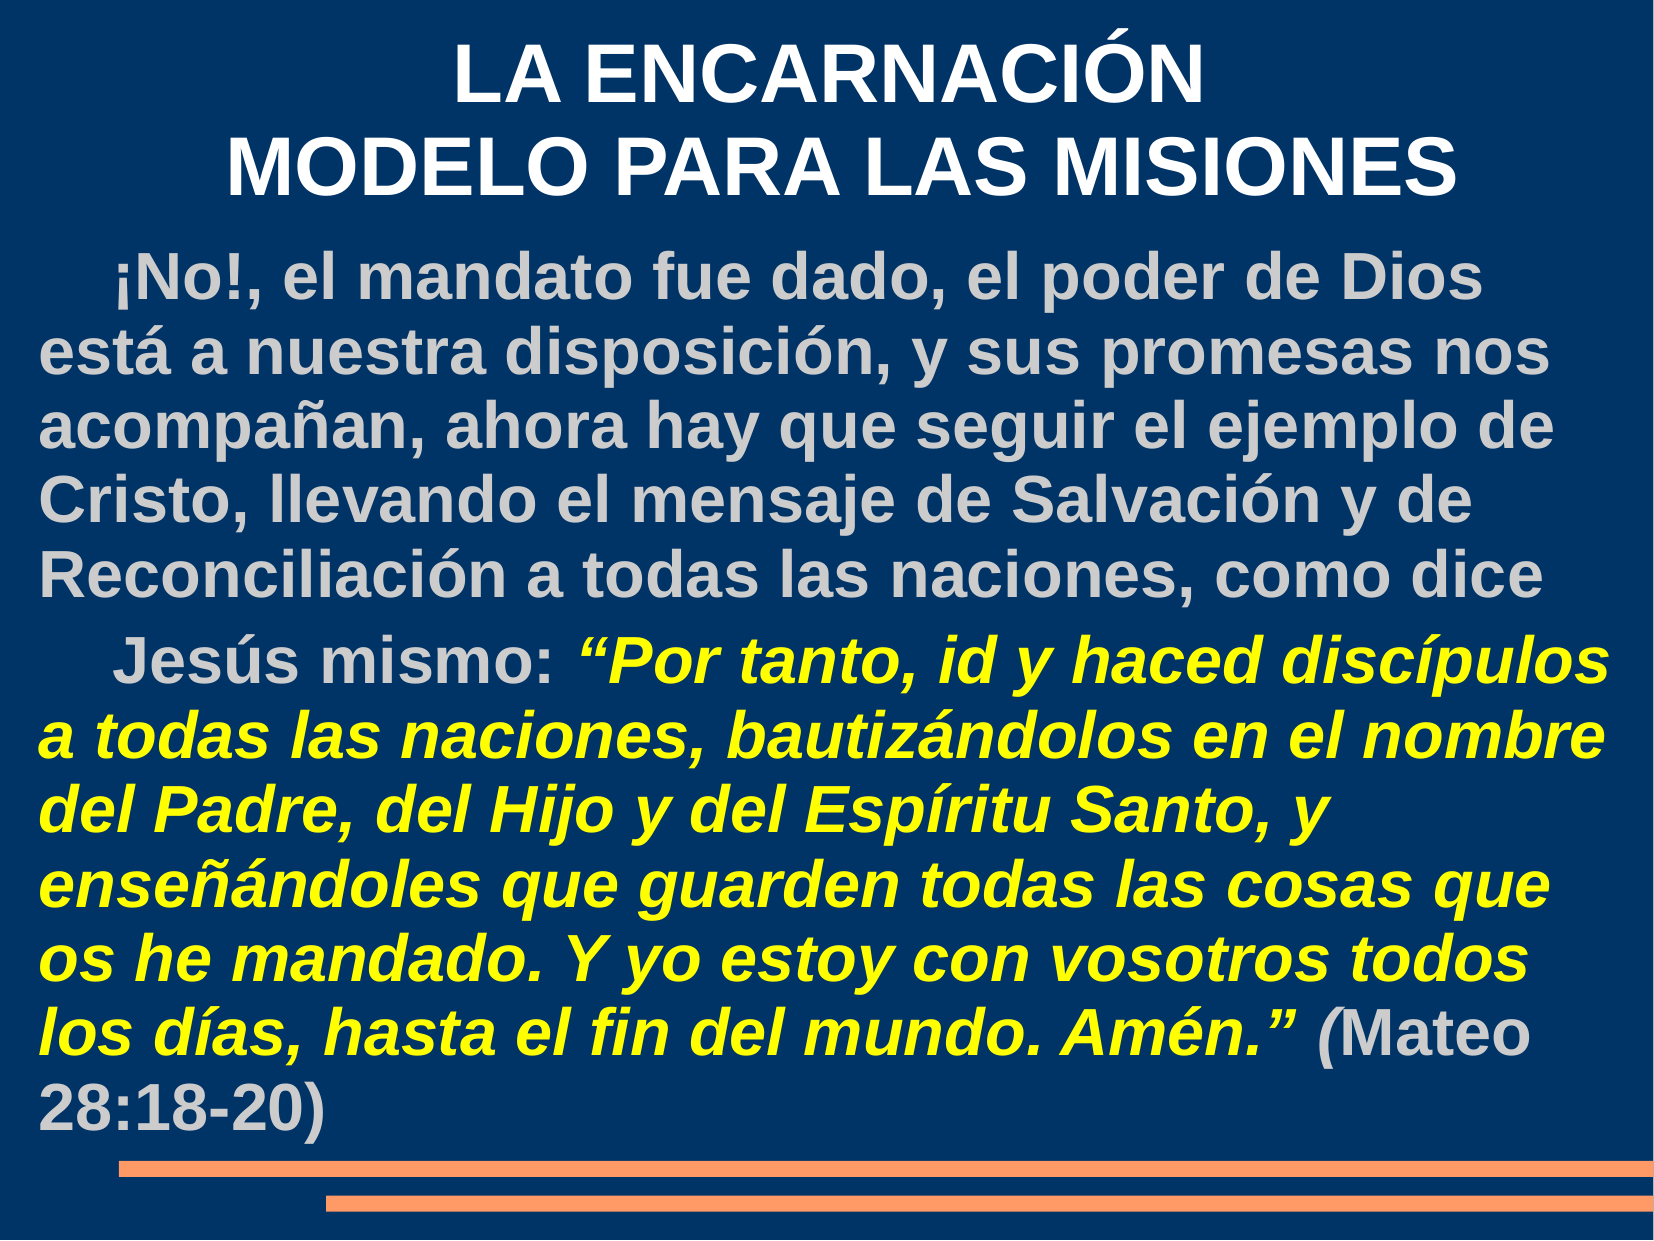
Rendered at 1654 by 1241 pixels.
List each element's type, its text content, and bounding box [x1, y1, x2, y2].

subtitle ¡No!, el mandato fue dado, el poder de Dios está a nuestra disposición, y sus promesas nos acompañan, ahora hay que seguir el ejemplo de Cristo, llevando el mensaje de Salvación y de Reconciliación a todas las naciones, como dice Jesús mismo: “Por tanto, id y haced discípulos a todas las naciones, bautizándolos en el nombre del Padre, del Hijo y del Espíritu Santo, y enseñándoles que guarden todas las cosas que os he mandado. Y yo estoy con vosotros todos los días, hasta el fin del mundo. Amén.” (Mateo 28:18-20) [38, 217, 1634, 1164]
title LA ENCARNACIÓN MODELO PARA LAS MISIONES [23, 0, 1619, 237]
